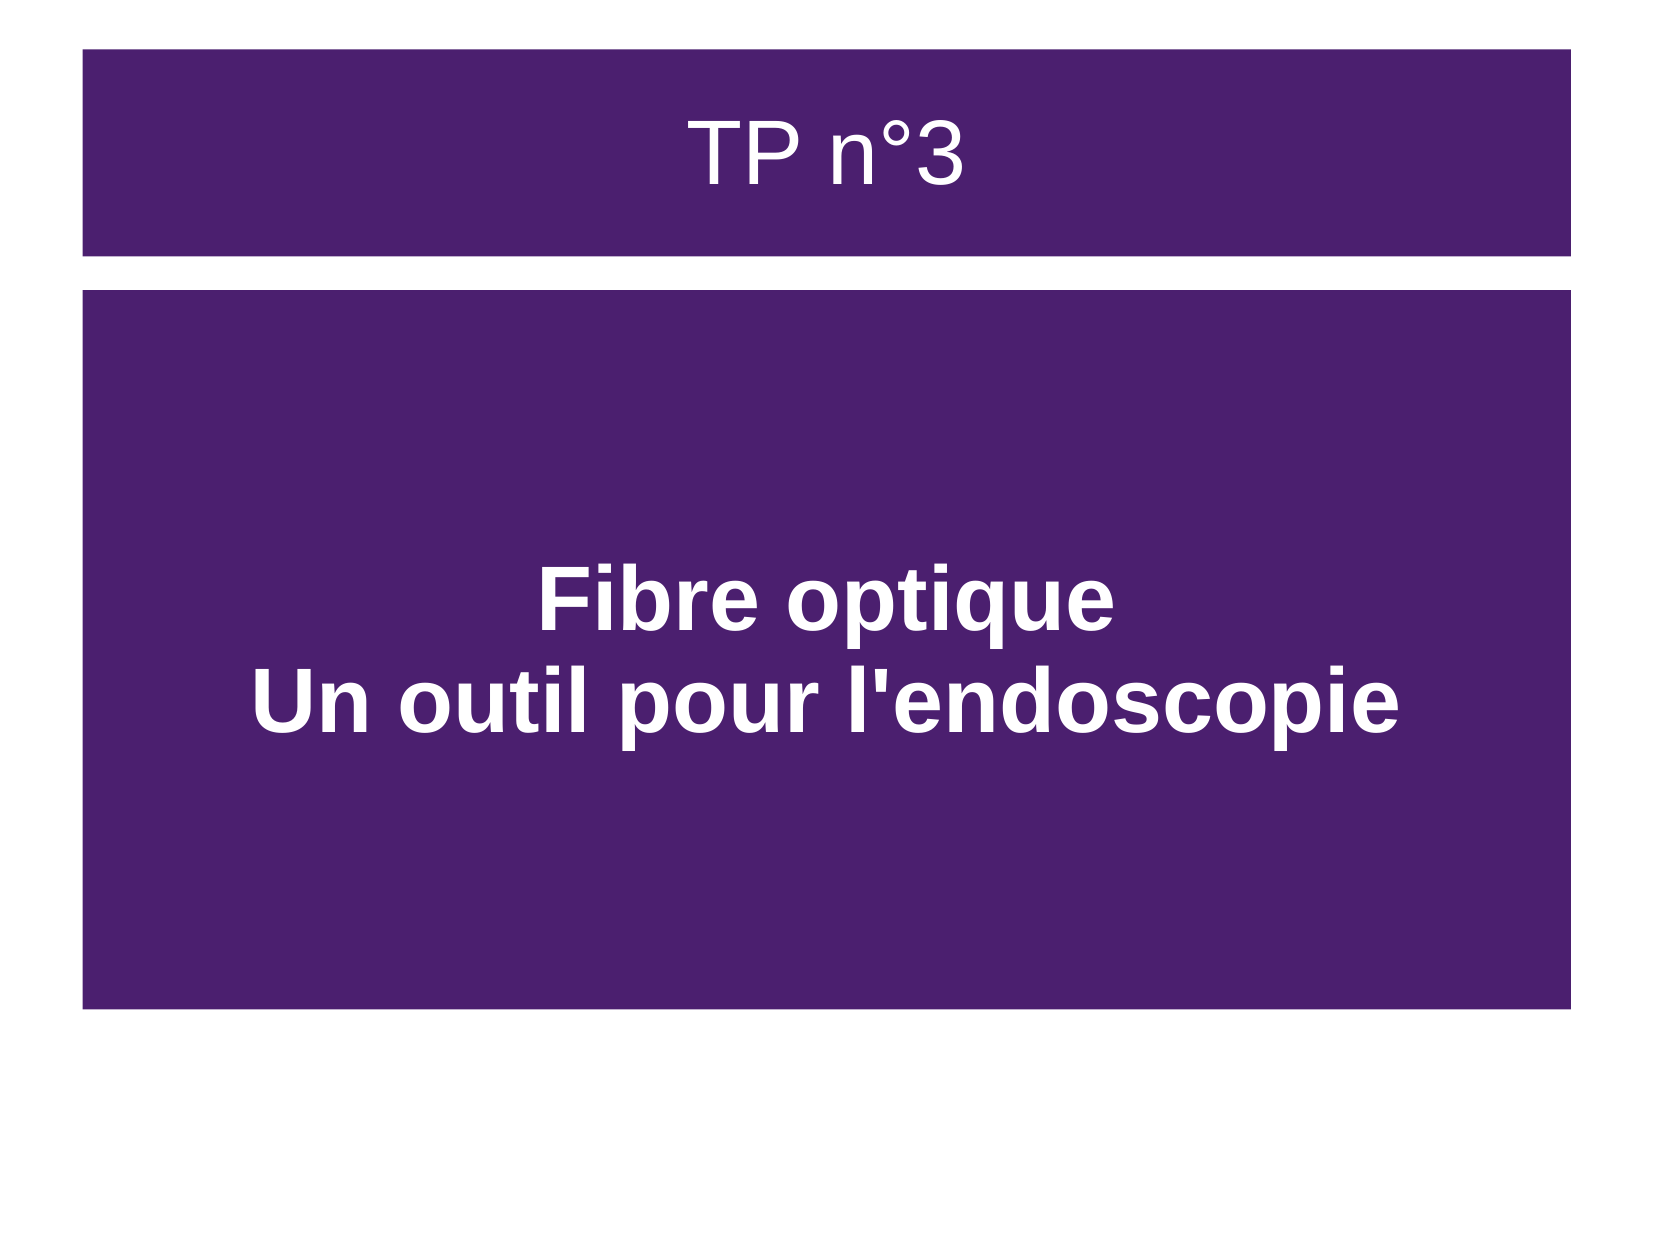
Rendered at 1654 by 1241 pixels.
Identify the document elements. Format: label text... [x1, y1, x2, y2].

subtitle Fibre optique Un outil pour l'endoscopie [82, 290, 1571, 1010]
title TP n°3 [82, 49, 1571, 257]
